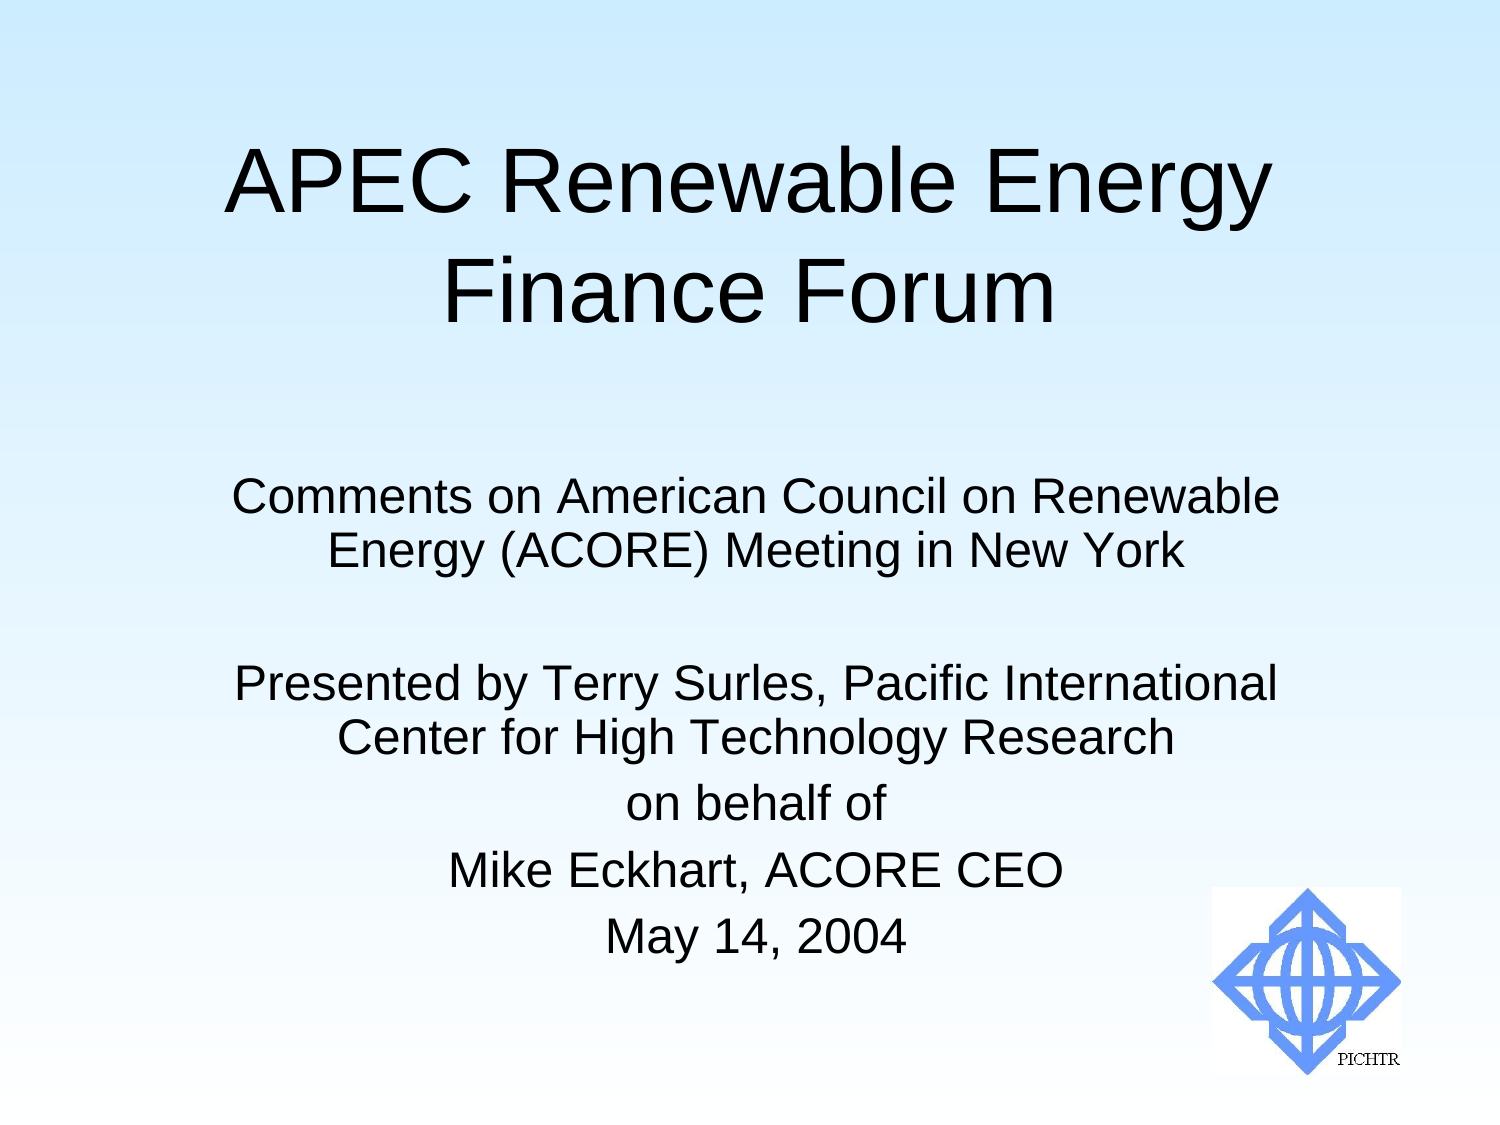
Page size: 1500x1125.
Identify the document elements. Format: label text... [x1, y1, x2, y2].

title APEC Renewable Energy Finance Forum [112, 112, 1388, 351]
subtitle Comments on American Council on Renewable Energy (ACORE) Meeting in New York Presented by Terry Surles, Pacific International Center for High Technology Research on behalf of Mike Eckhart, ACORE CEO May 14, 2004 [150, 462, 1363, 1013]
picture [1212, 887, 1401, 1075]
